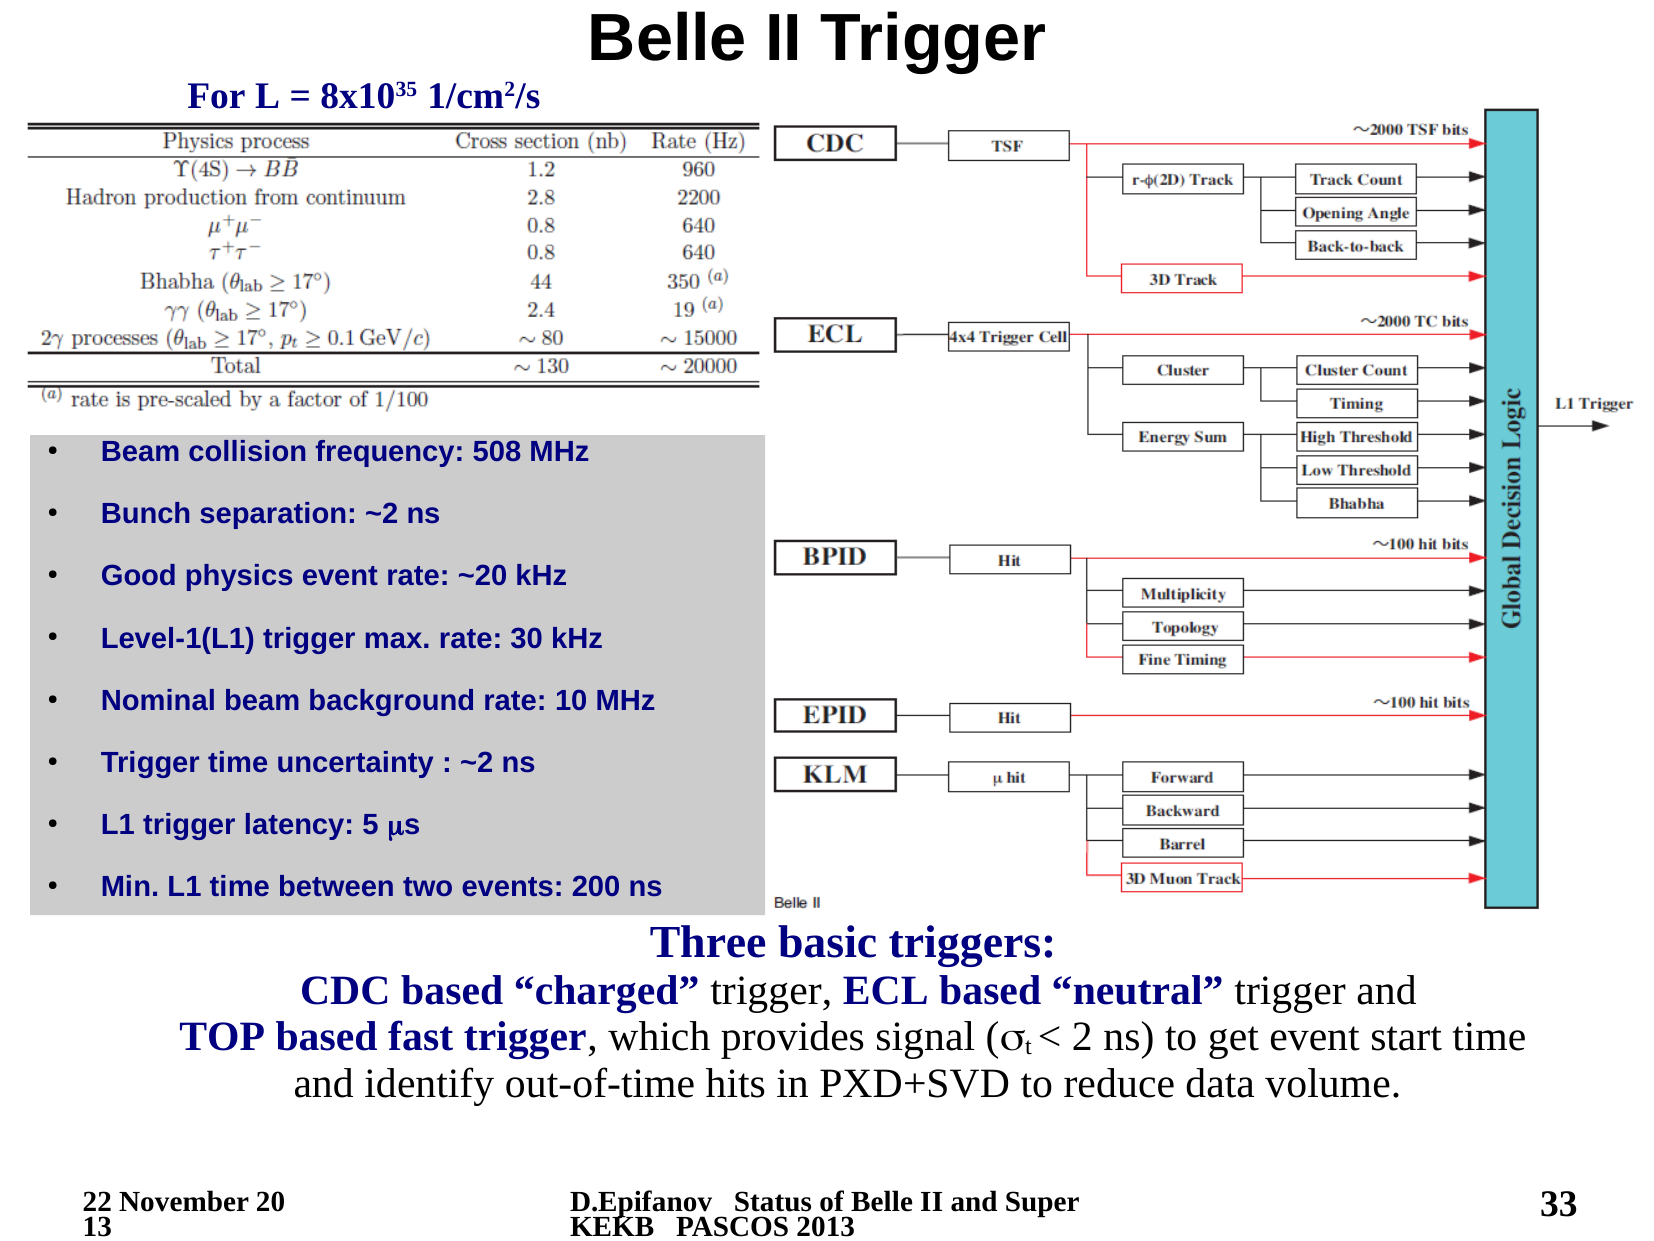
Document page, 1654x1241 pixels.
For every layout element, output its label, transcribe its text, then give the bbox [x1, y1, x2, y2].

picture [24, 119, 766, 421]
text_box For L = 8x1035 1/cm2/s [187, 75, 550, 119]
picture [769, 104, 1636, 916]
text_box Three basic triggers: CDC based “charged” trigger, ECL based “neutral” trigger and TOP based fast trigger, which provides signal (t < 2 ns) to get event start time and identify out-of-time hits in PXD+SVD to reduce data volume. [179, 916, 1538, 1129]
list Beam collision frequency: 508 MHz Bunch separation: ~2 ns Good physics event rate: ~20 kHz Level-1(L1) trigger max. rate: 30 kHz Nominal beam background rate: 10 MHz Trigger time uncertainty : ~2 ns L1 trigger latency: 5 s Min. L1 time between two events: 200 ns [30, 435, 766, 916]
title Belle II Trigger [540, 0, 1096, 76]
